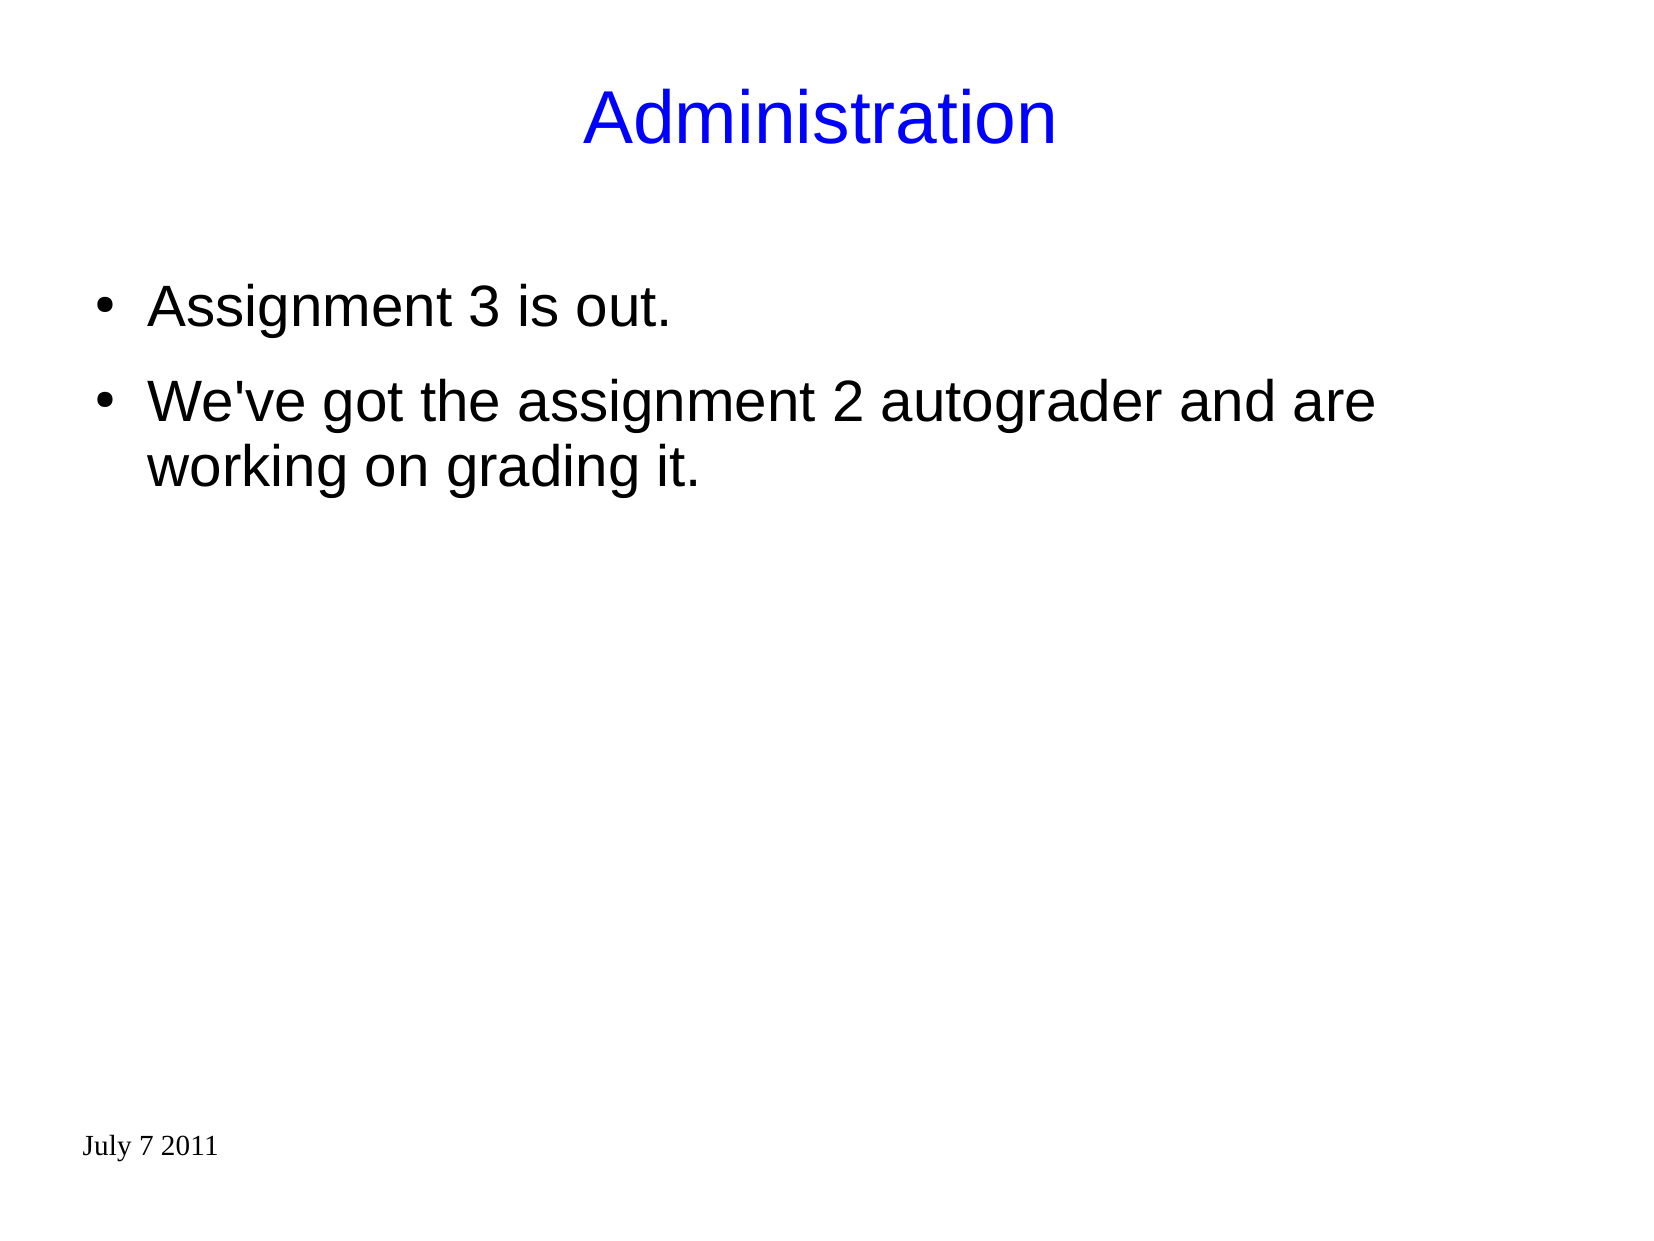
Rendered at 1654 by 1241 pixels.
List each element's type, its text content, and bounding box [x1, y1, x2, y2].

title Administration [76, 58, 1565, 178]
list Assignment 3 is out. We've got the assignment 2 autograder and are working on grading it. [76, 274, 1565, 1093]
